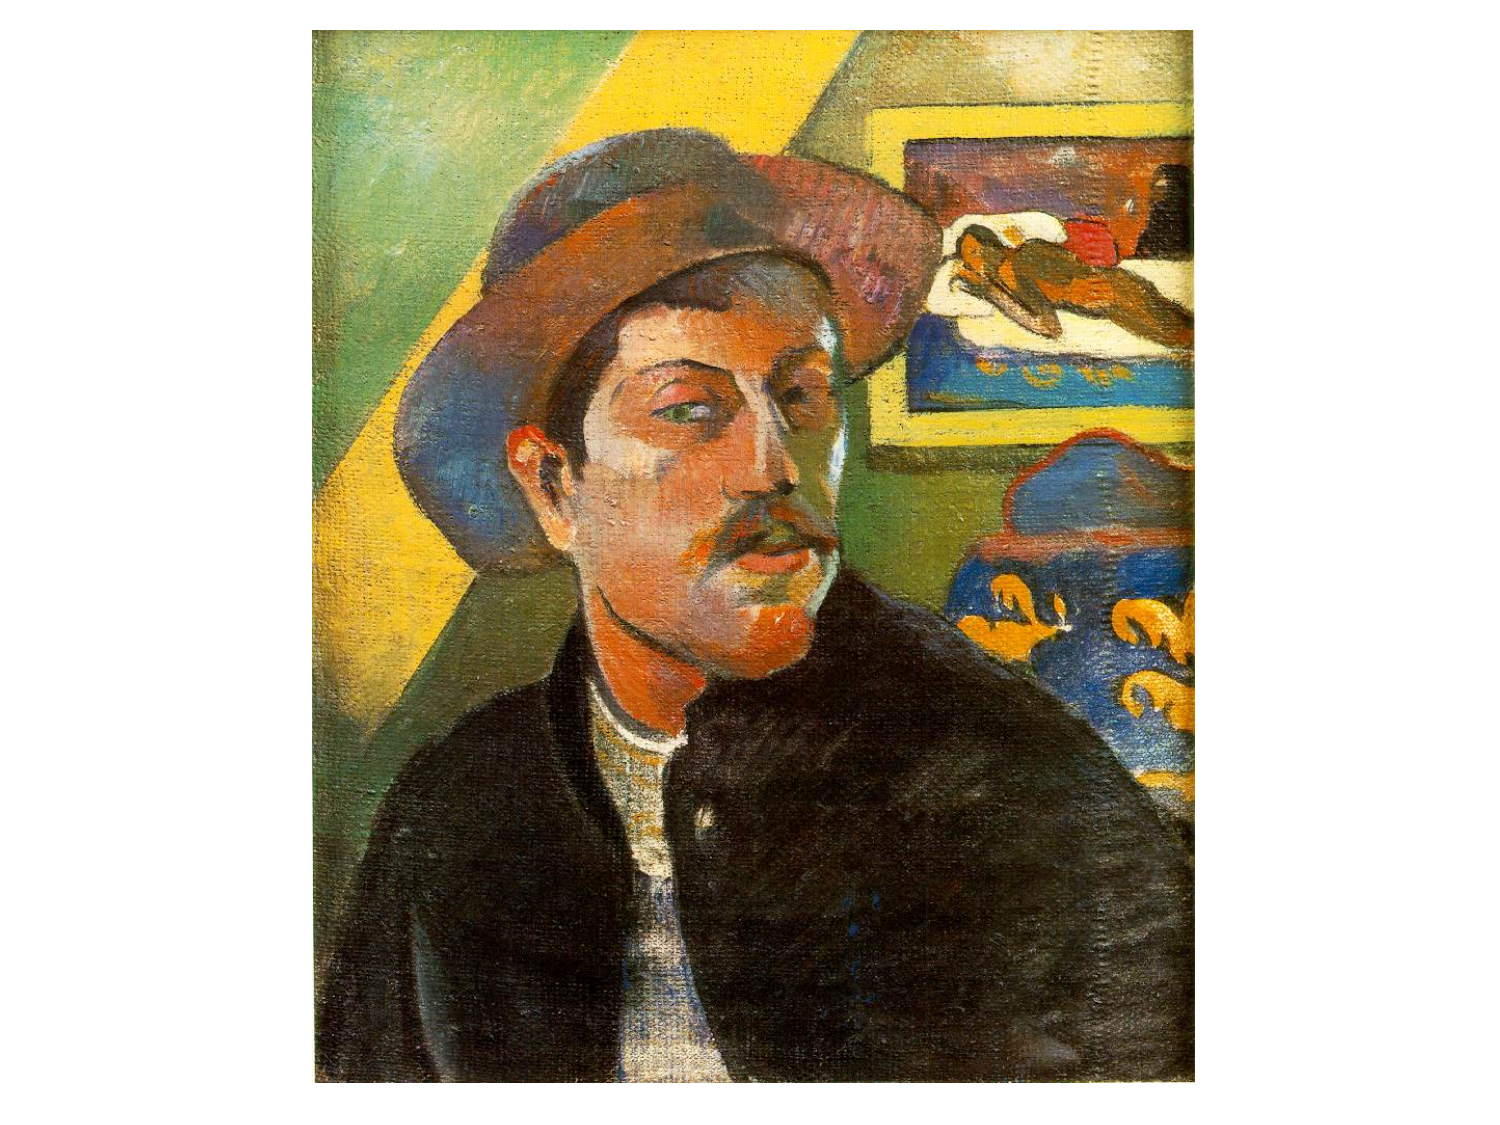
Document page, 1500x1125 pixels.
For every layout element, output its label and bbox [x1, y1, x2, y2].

picture [312, 30, 1195, 1083]
